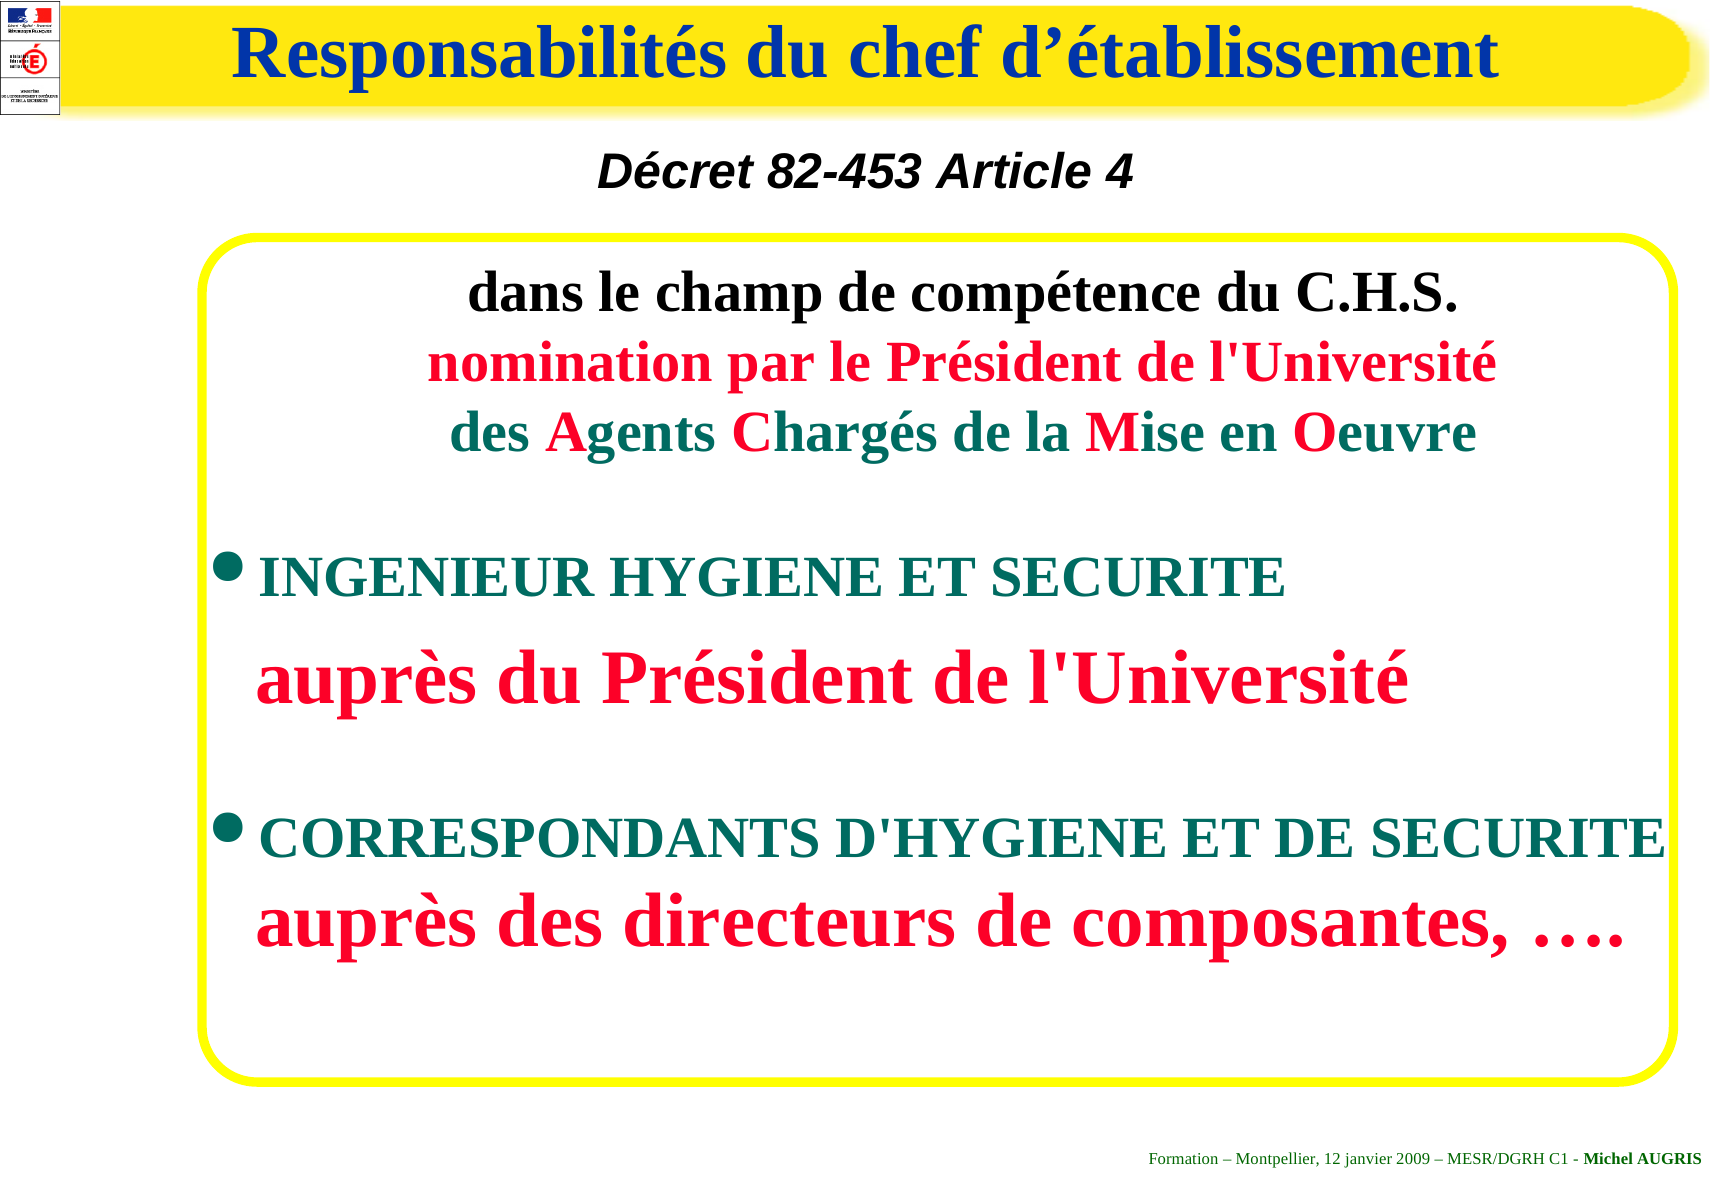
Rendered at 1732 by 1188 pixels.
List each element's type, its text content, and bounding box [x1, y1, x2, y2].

picture [0, 0, 1710, 121]
list dans le champ de compétence du C.H.S. nomination par le Président de l'Université des Agents Chargés de la Mise en Oeuvre INGENIEUR HYGIENE ET SECURITE auprès du Président de l'Université CORRESPONDANTS D'HYGIENE ET DE SECURITE auprès des directeurs de composantes, …. [207, 245, 1668, 1077]
text_box Décret 82-453 Article 4 [582, 131, 1150, 207]
list dans le champ de compétence du C.H.S. nomination par le Président de l'Université des Agents Chargés de la Mise en Oeuvre INGENIEUR HYGIENE ET SECURITE auprès du Président de l'Université CORRESPONDANTS D'HYGIENE ET DE SECURITE auprès des directeurs de composantes, …. [180, 245, 1732, 1132]
text_box Responsabilités du chef d’établissement [217, 0, 1516, 100]
